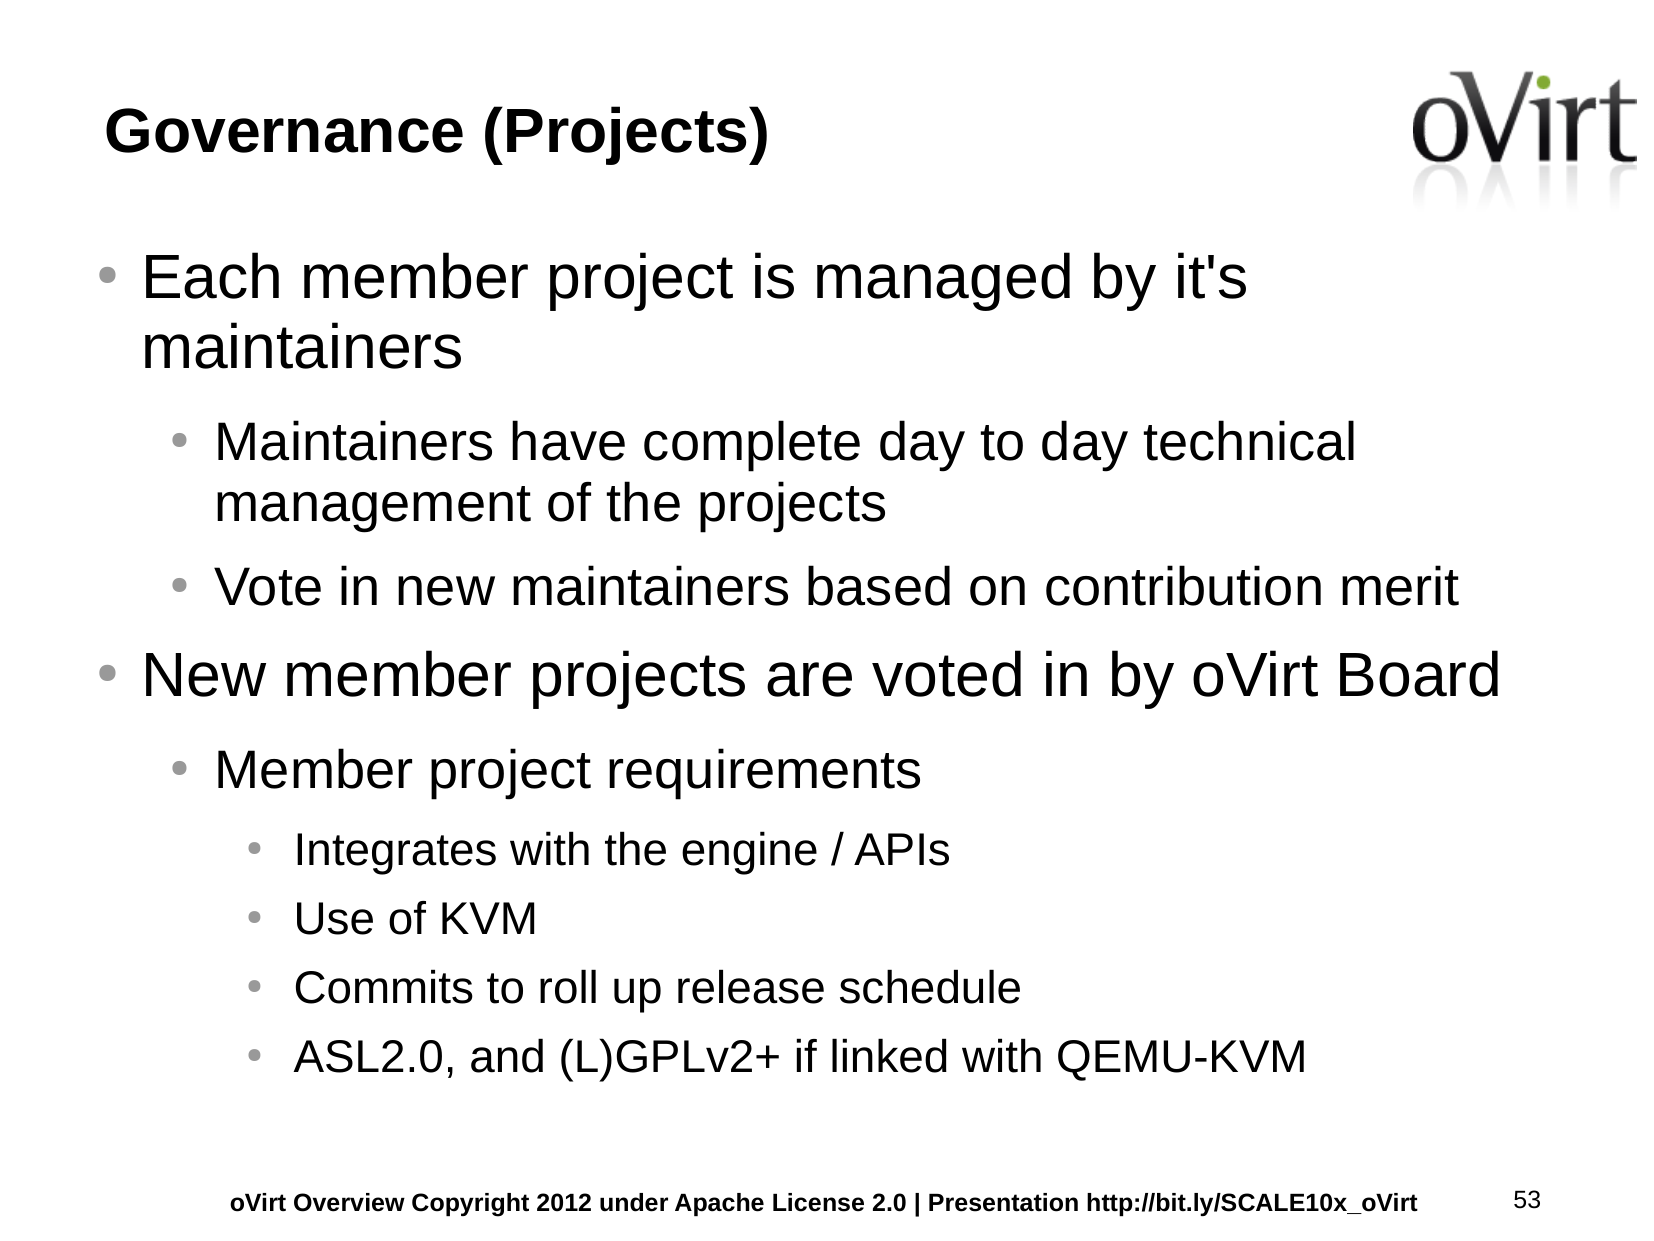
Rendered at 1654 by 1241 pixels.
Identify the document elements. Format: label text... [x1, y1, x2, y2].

picture [1413, 63, 1637, 212]
list Each member project is managed by it's maintainers Maintainers have complete day to day technical management of the projects Vote in new maintainers based on contribution merit New member projects are voted in by oVirt Board Member project requirements Integrates with the engine / APIs Use of KVM Commits to roll up release schedule ASL2.0, and (L)GPLv2+ if linked with QEMU-KVM [81, 242, 1570, 1083]
title Governance (Projects) [82, 37, 1303, 226]
